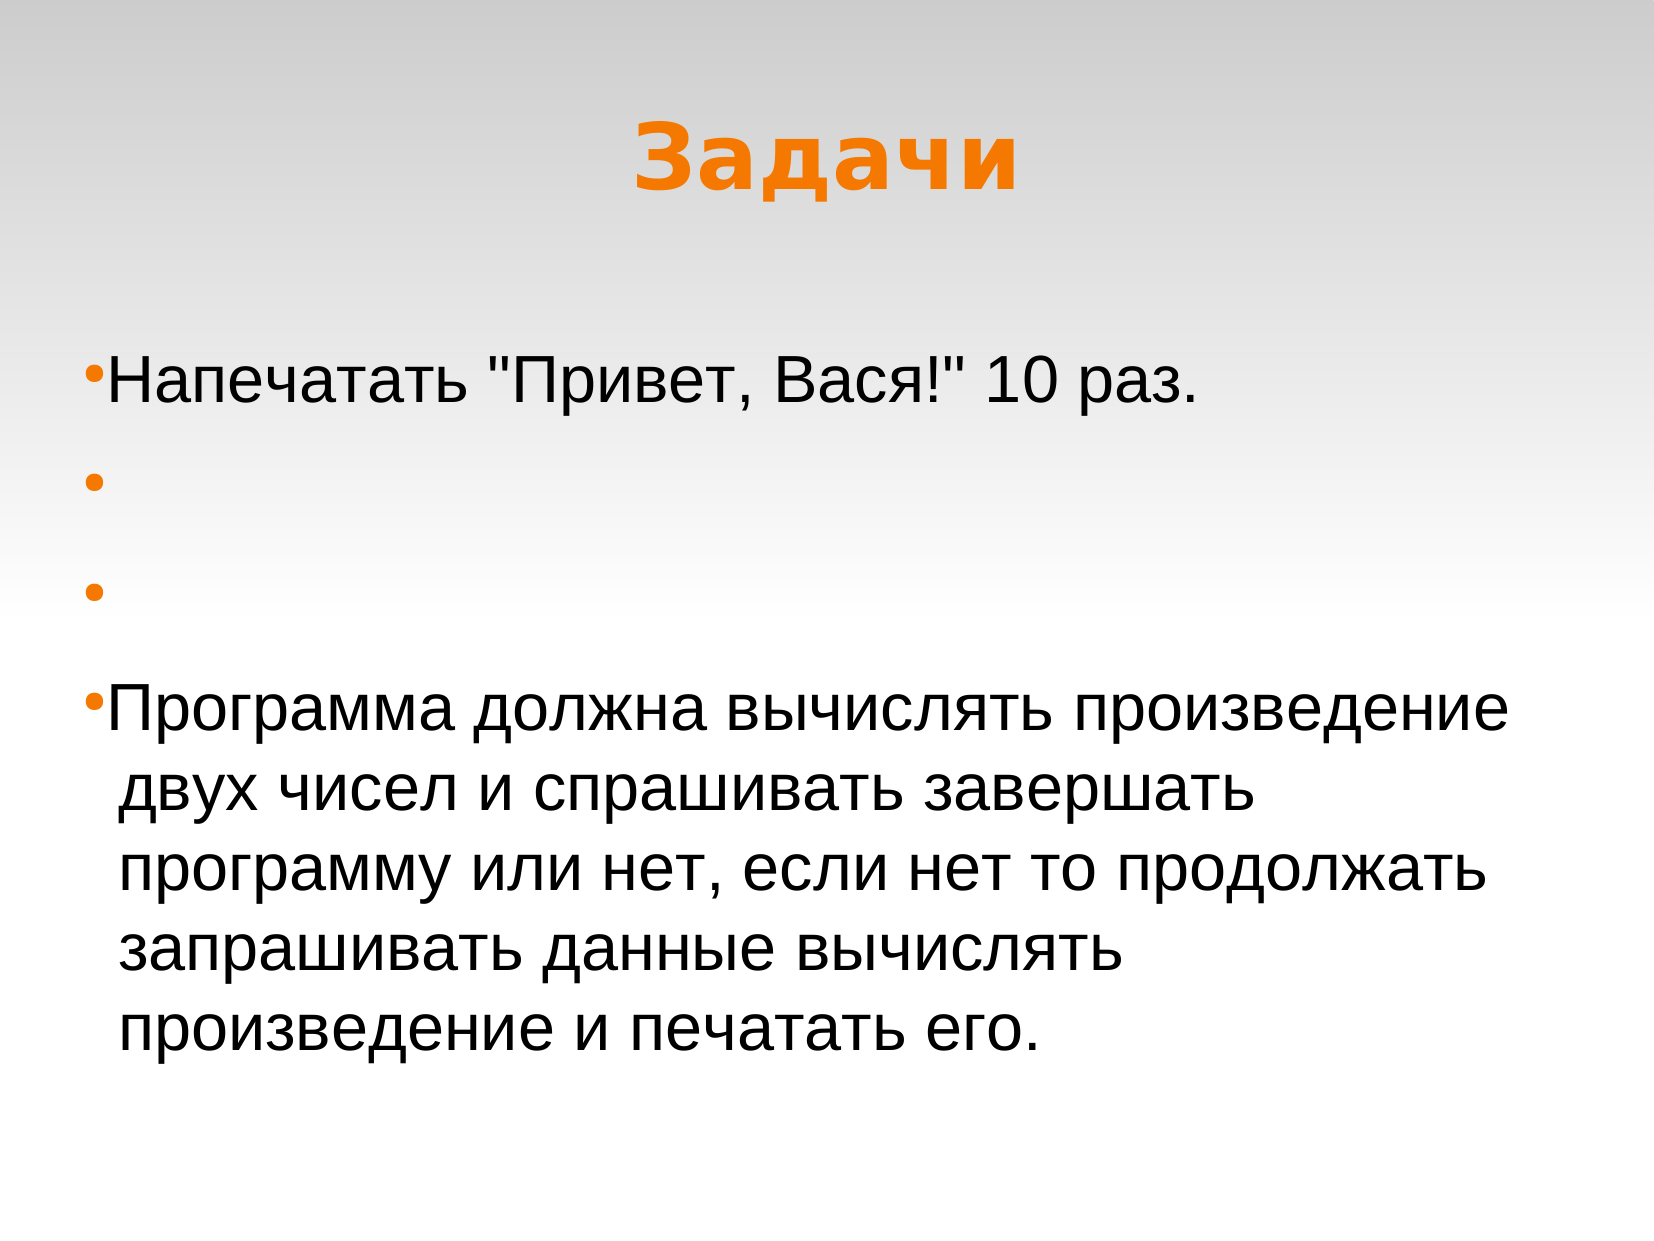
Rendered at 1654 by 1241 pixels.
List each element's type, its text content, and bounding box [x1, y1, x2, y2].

subtitle Напечатать "Привет, Вася!" 10 раз. Программа должна вычислять произведение двух чисел и спрашивать завершать программу или нет, если нет то продолжать запрашивать данные вычислять произведение и печатать его. [82, 297, 1571, 1102]
title Задачи [82, 56, 1571, 250]
